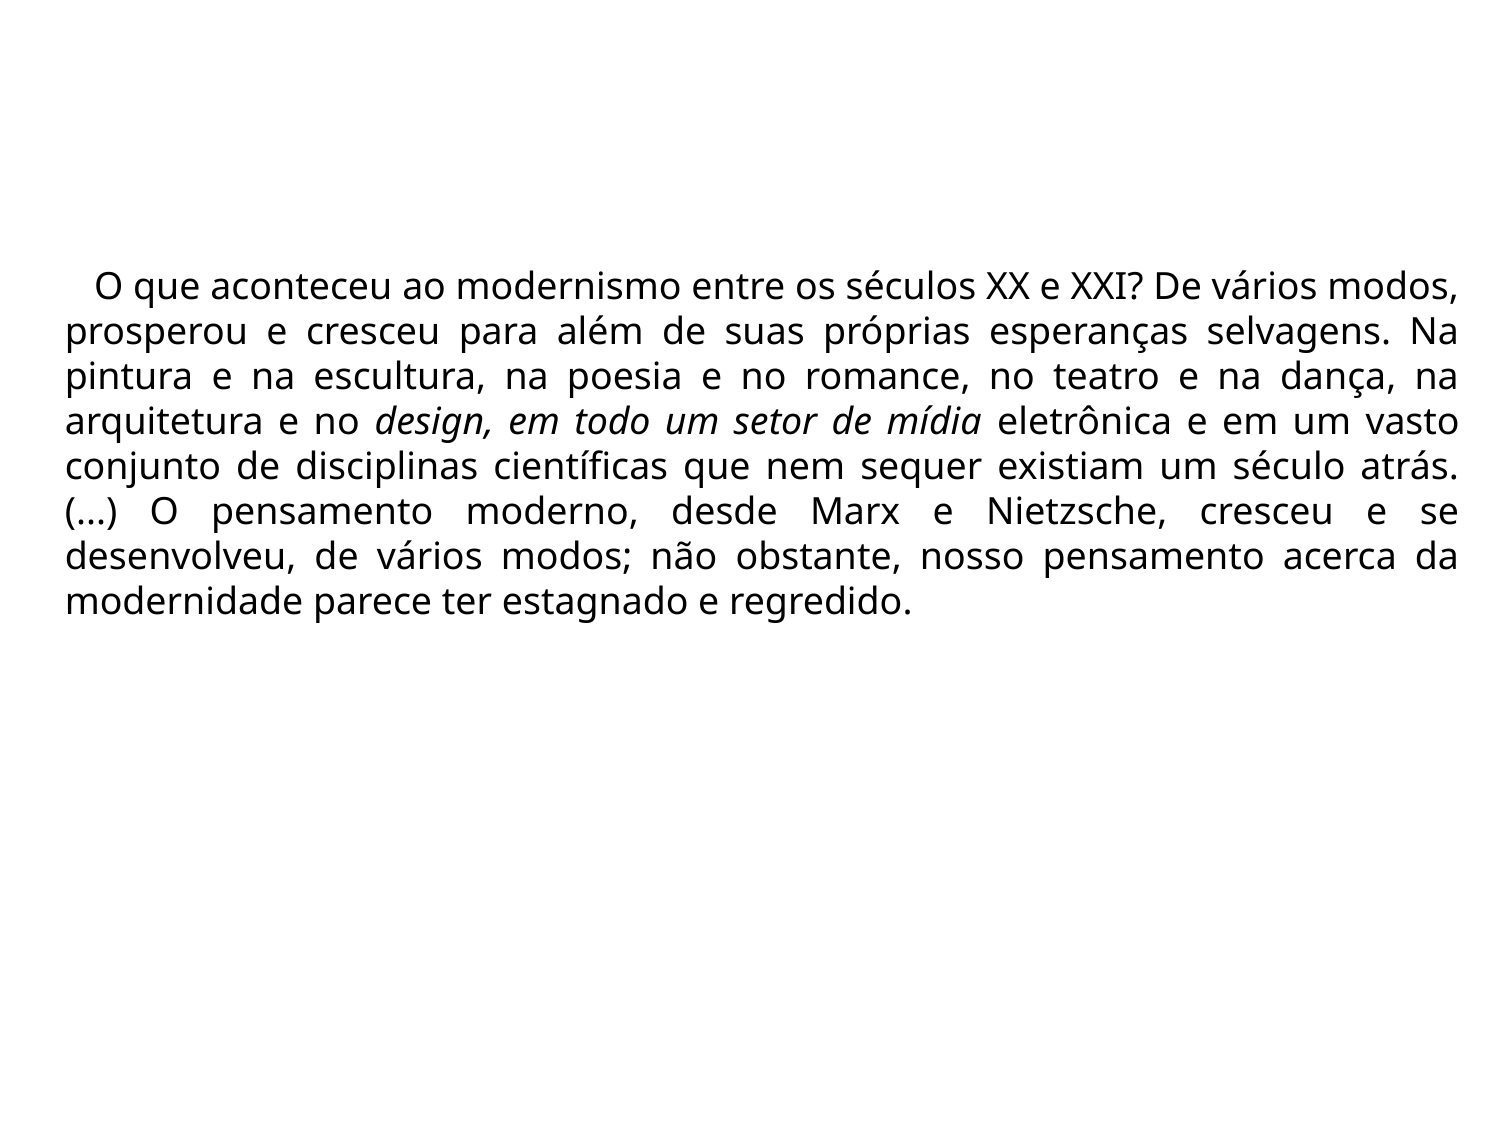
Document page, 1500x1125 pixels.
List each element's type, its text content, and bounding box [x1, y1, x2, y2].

list O que aconteceu ao modernismo entre os séculos XX e XXI? De vários modos, prosperou e cresceu para além de suas próprias esperanças selvagens. Na pintura e na escultura, na poesia e no romance, no teatro e na dança, na arquitetura e no design, em todo um setor de mídia eletrônica e em um vasto conjunto de disciplinas científicas que nem sequer existiam um século atrás. (...) O pensamento moderno, desde Marx e Nietzsche, cresceu e se desenvolveu, de vários modos; não obstante, nosso pensamento acerca da modernidade parece ter estagnado e regredido. [50, 254, 1475, 998]
